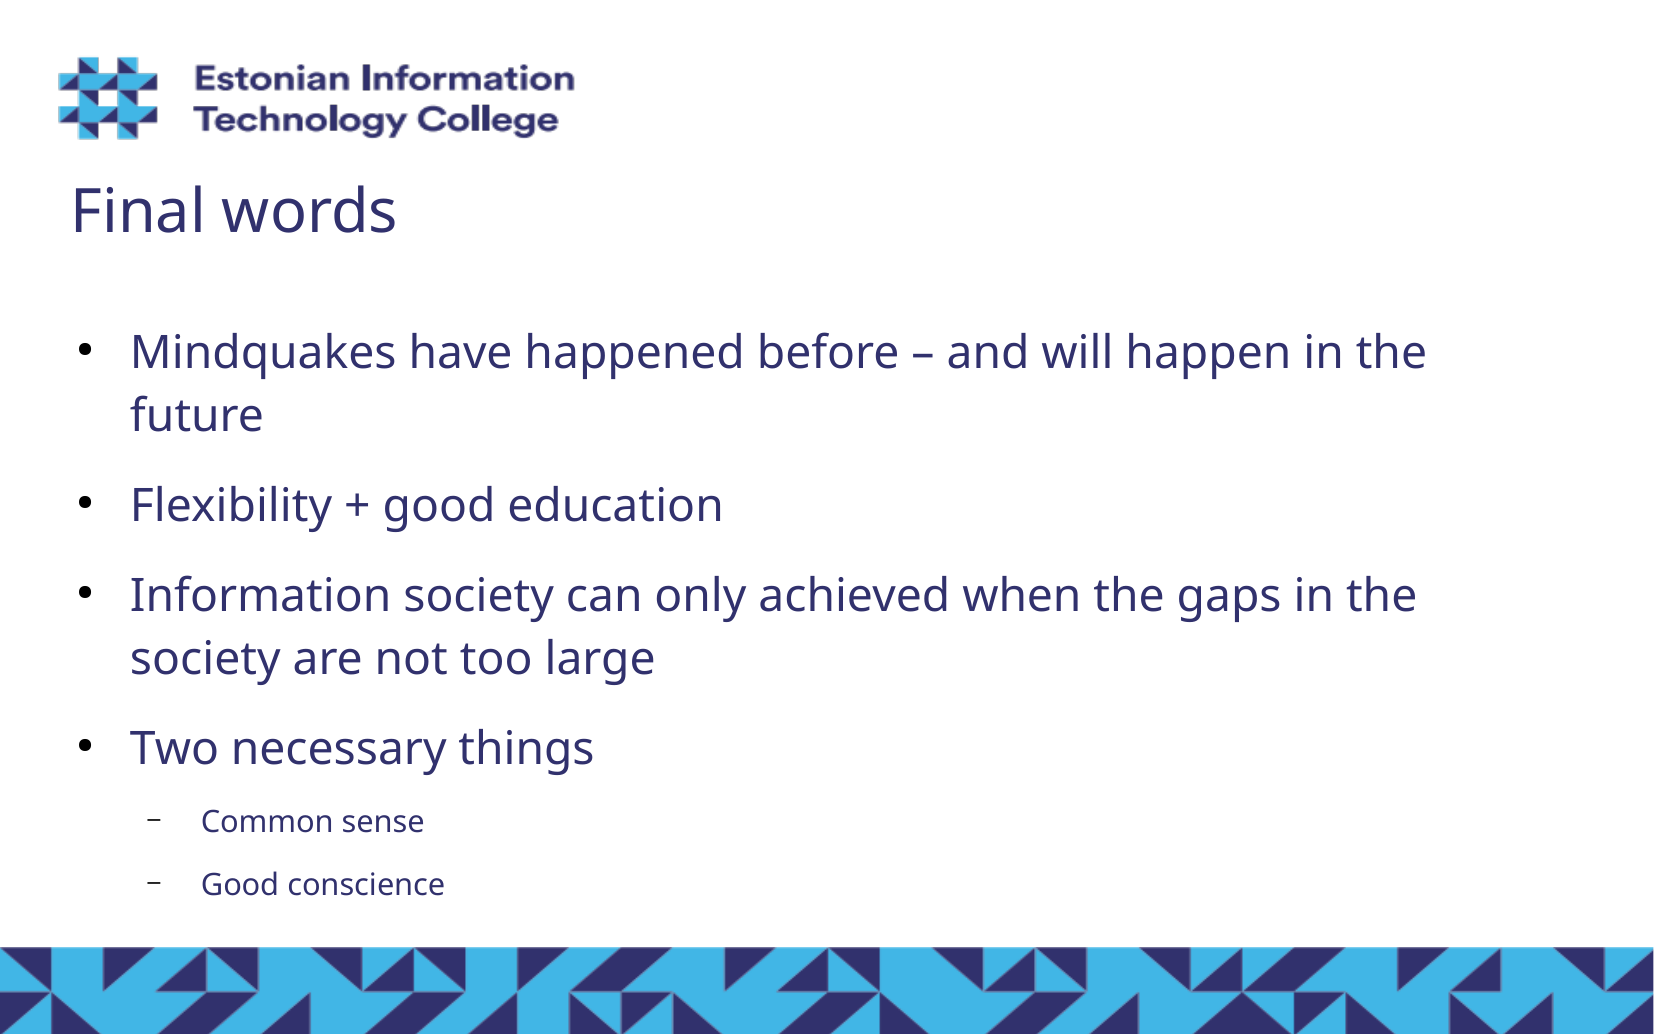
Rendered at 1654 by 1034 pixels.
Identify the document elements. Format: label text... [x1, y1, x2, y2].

list Mindquakes have happened before – and will happen in the future Flexibility + good education Information society can only achieved when the gaps in the society are not too large Two necessary things Common sense Good conscience [59, 319, 1548, 1004]
title Final words [70, 122, 1560, 296]
